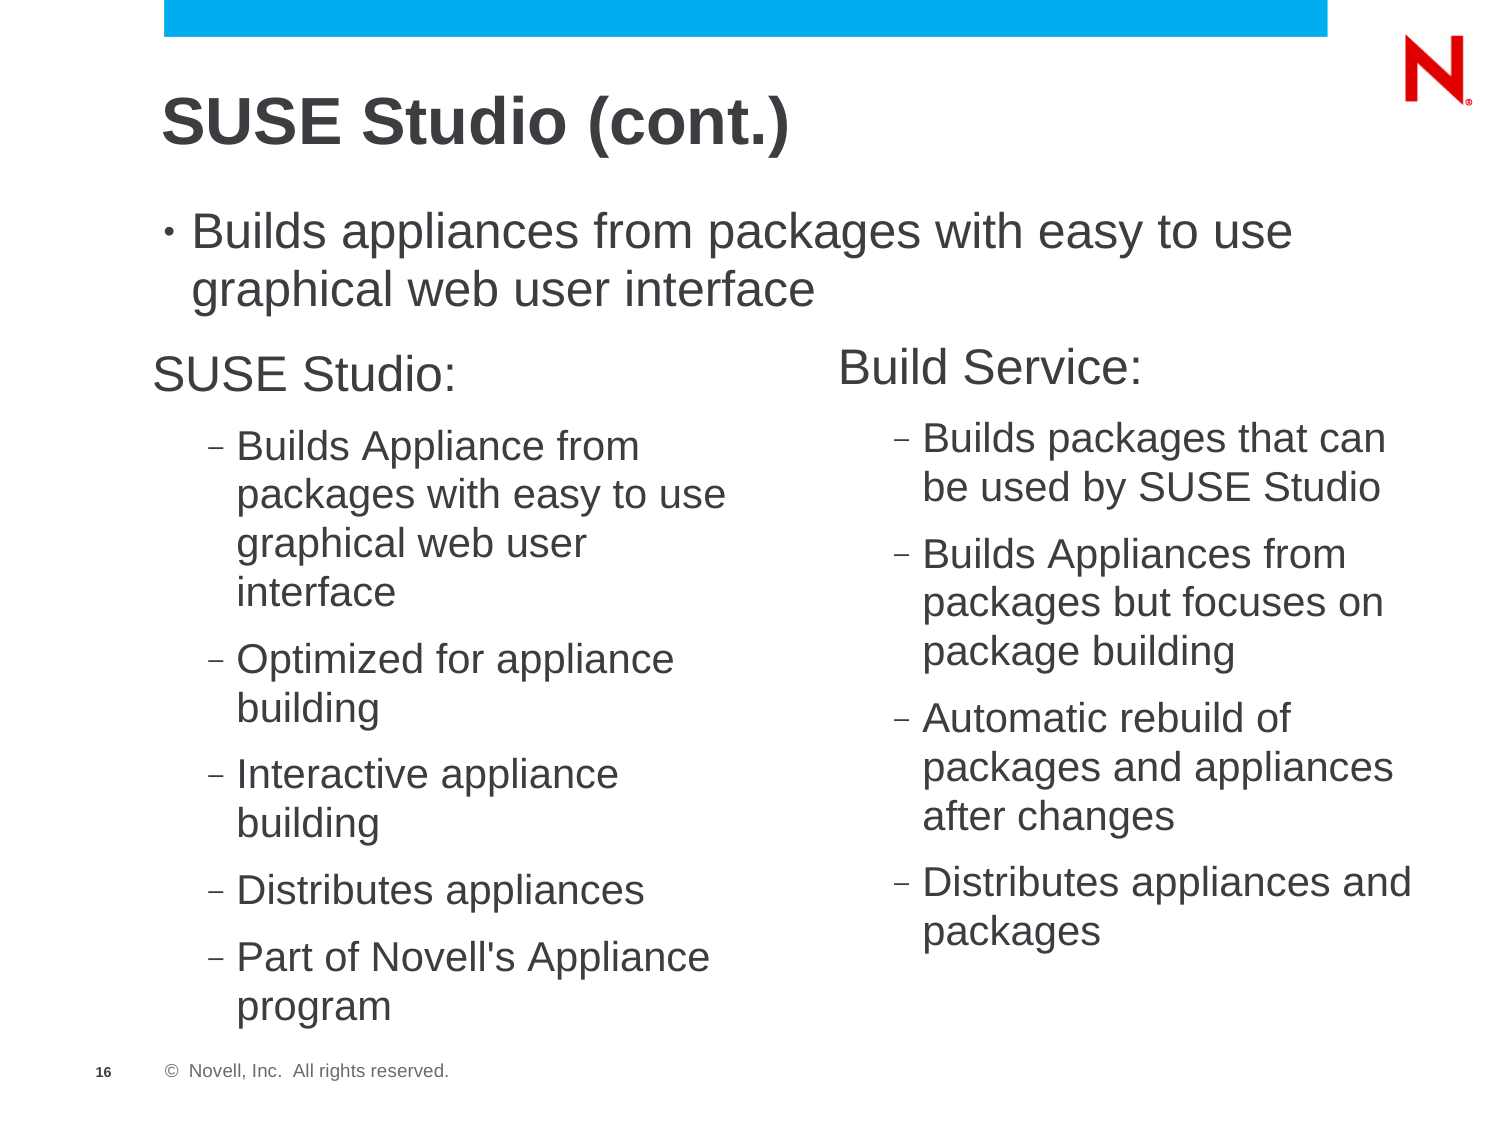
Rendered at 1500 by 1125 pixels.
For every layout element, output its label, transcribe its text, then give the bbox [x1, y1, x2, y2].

list Build Service: Builds packages that can be used by SUSE Studio Builds Appliances from packages but focuses on package building Automatic rebuild of packages and appliances after changes Distributes appliances and packages [837, 336, 1439, 972]
list Builds appliances from packages with easy to use graphical web user interface [163, 200, 1404, 328]
picture [1403, 32, 1473, 107]
title SUSE Studio (cont.) [161, 41, 1383, 205]
list SUSE Studio: Builds Appliance from packages with easy to use graphical web user interface Optimized for appliance building Interactive appliance building Distributes appliances Part of Novell's Appliance program [152, 343, 752, 1059]
